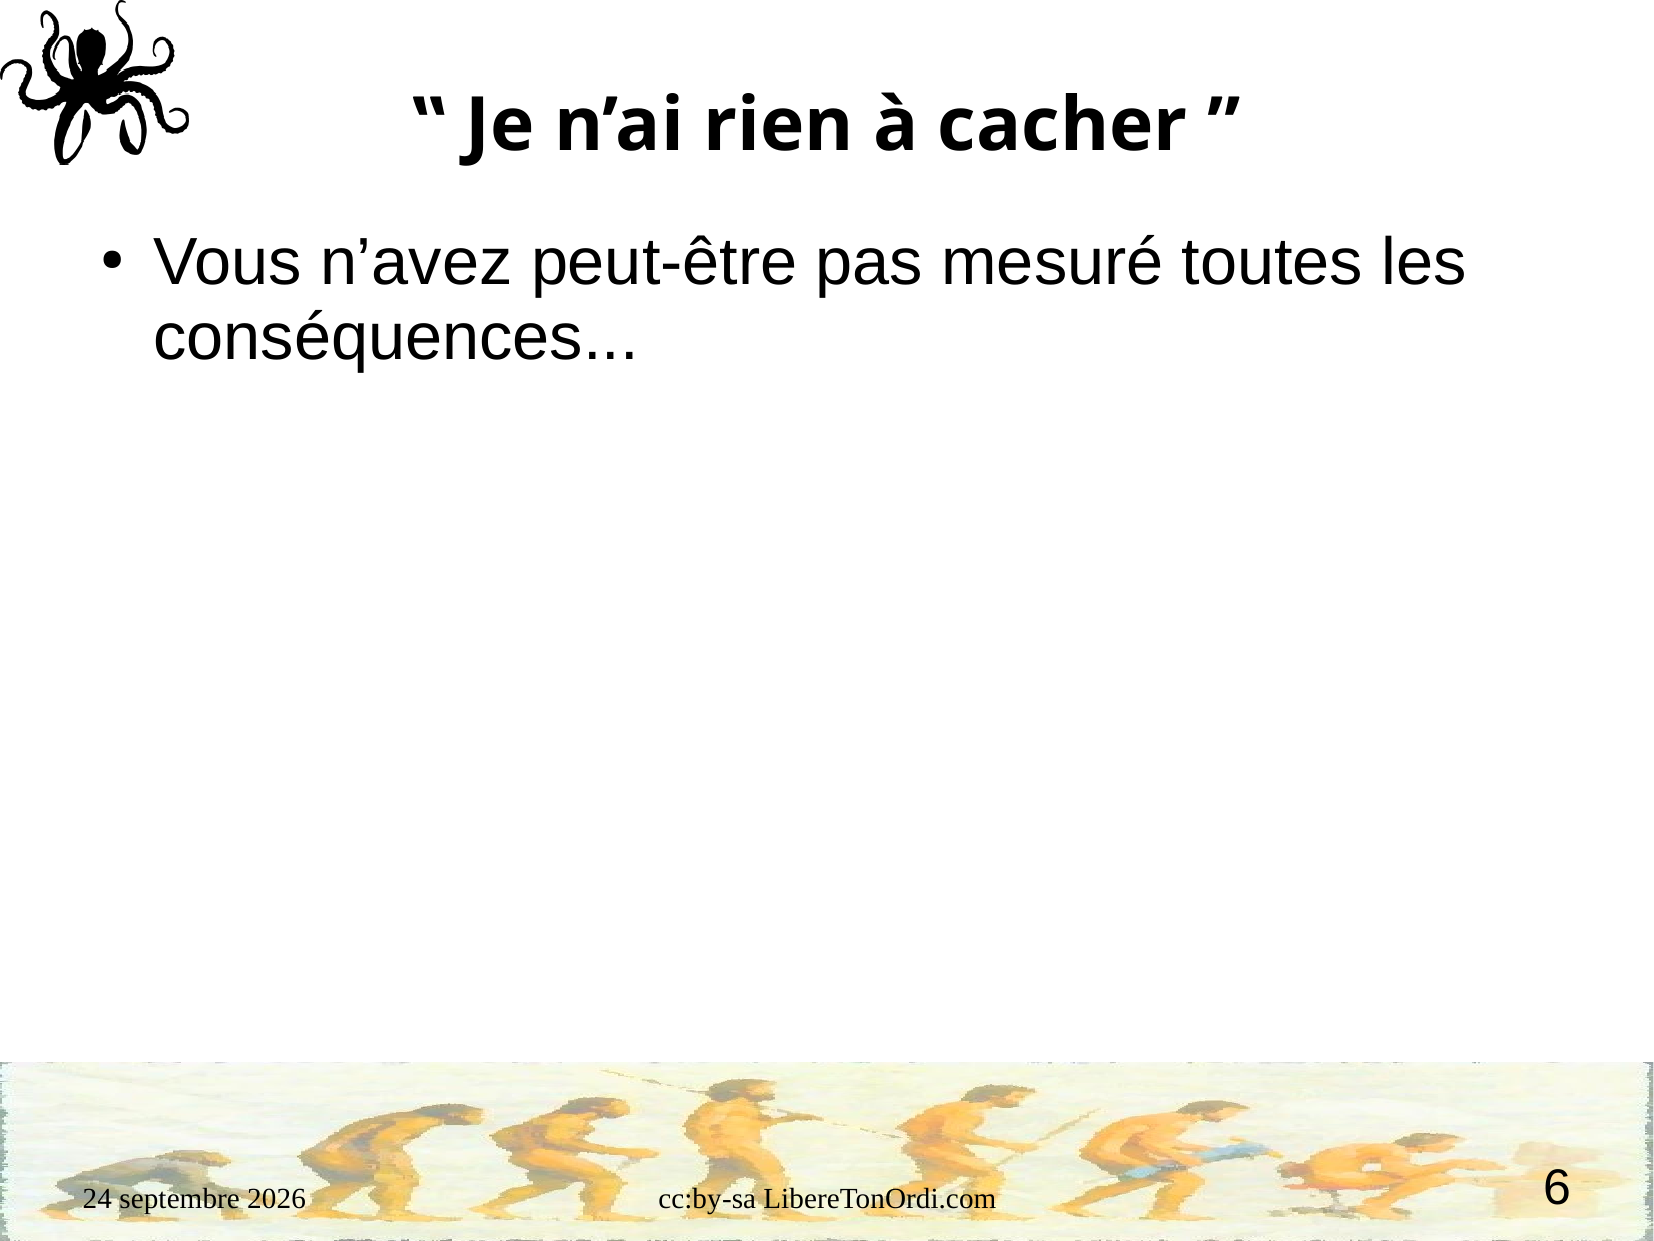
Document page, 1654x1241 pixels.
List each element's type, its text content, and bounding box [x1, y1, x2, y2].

list Vous n’avez peut-être pas mesuré toutes les conséquences... [82, 224, 1571, 1063]
picture [0, 0, 189, 165]
picture [0, 1062, 1654, 1241]
title ‟ Je n’ai rien à cacher ” [82, 47, 1571, 196]
